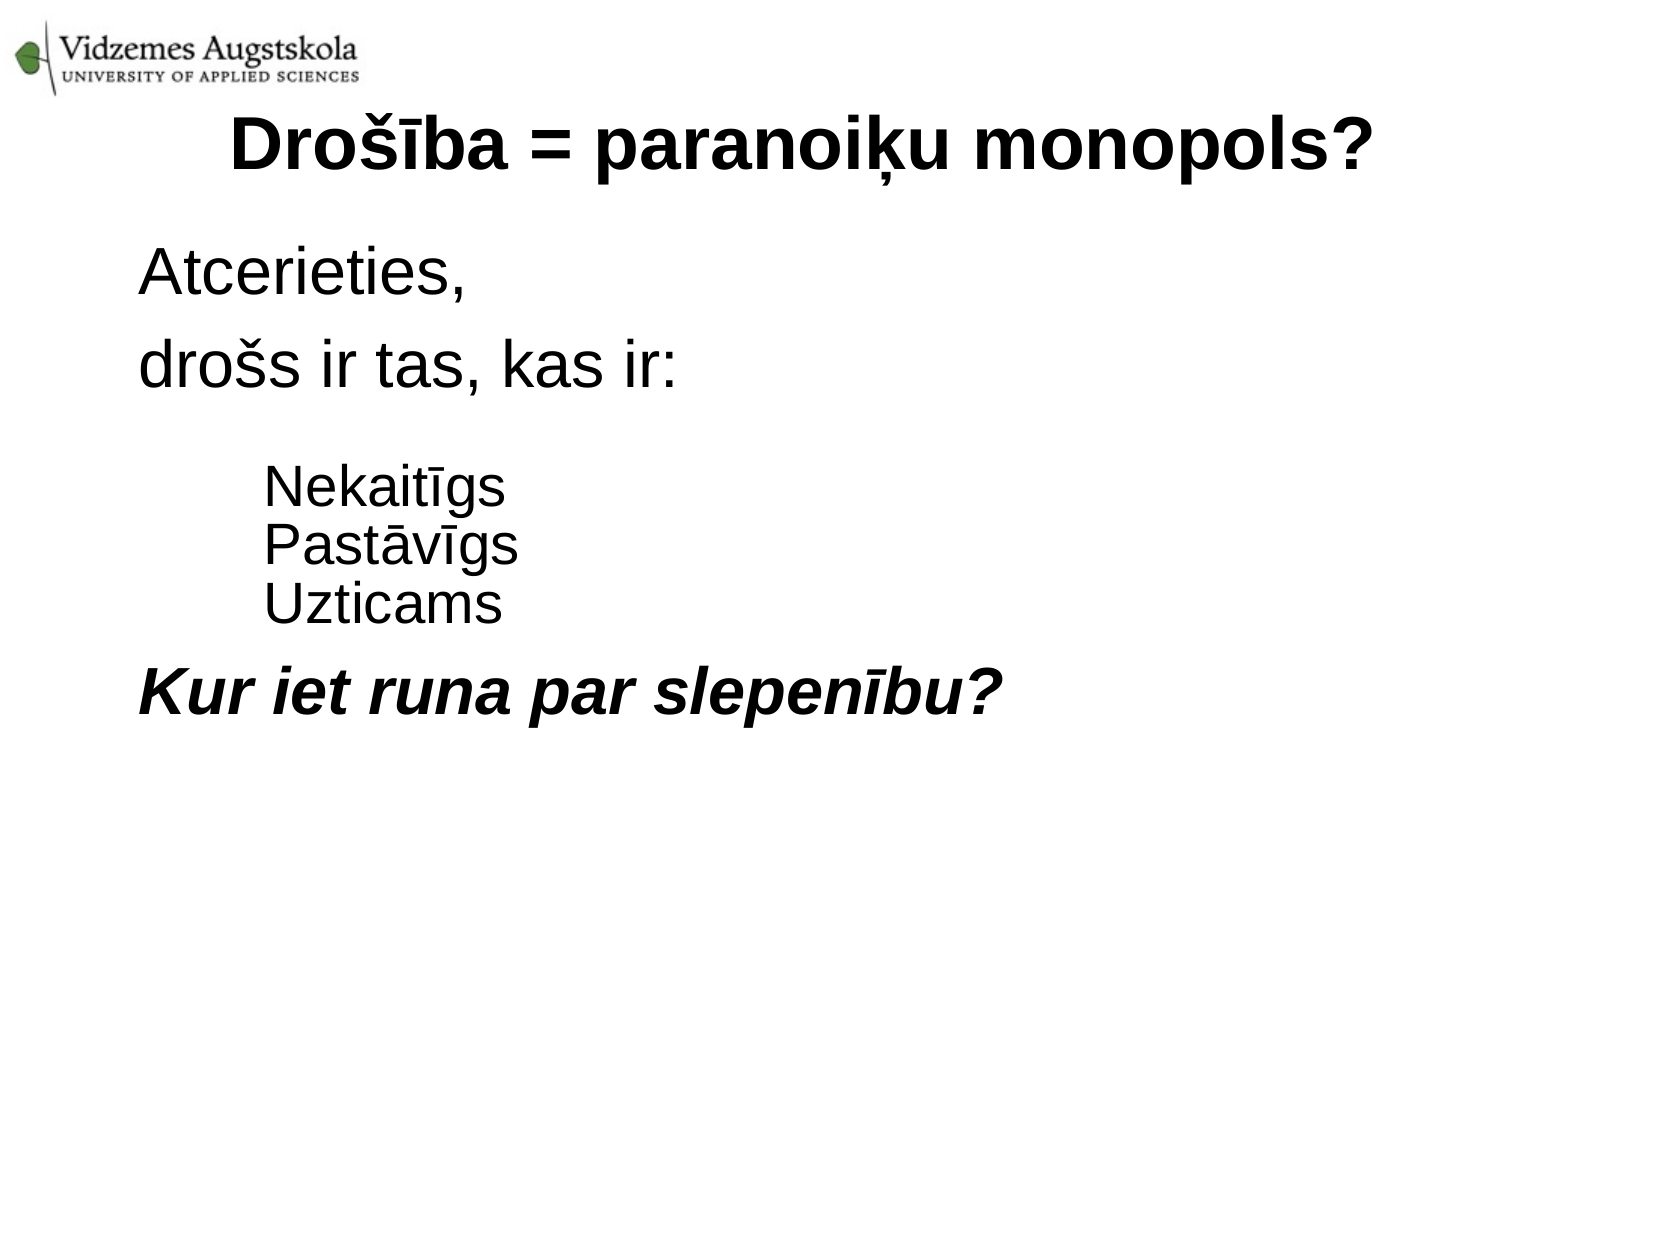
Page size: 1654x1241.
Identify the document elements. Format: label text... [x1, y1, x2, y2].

title Drošība = paranoiķu monopols? [94, 103, 1512, 188]
list Atcerieties, drošs ir tas, kas ir: Nekaitīgs Pastāvīgs Uzticams Kur iet runa par slepenību? [82, 236, 1569, 1107]
picture [5, 2, 368, 113]
